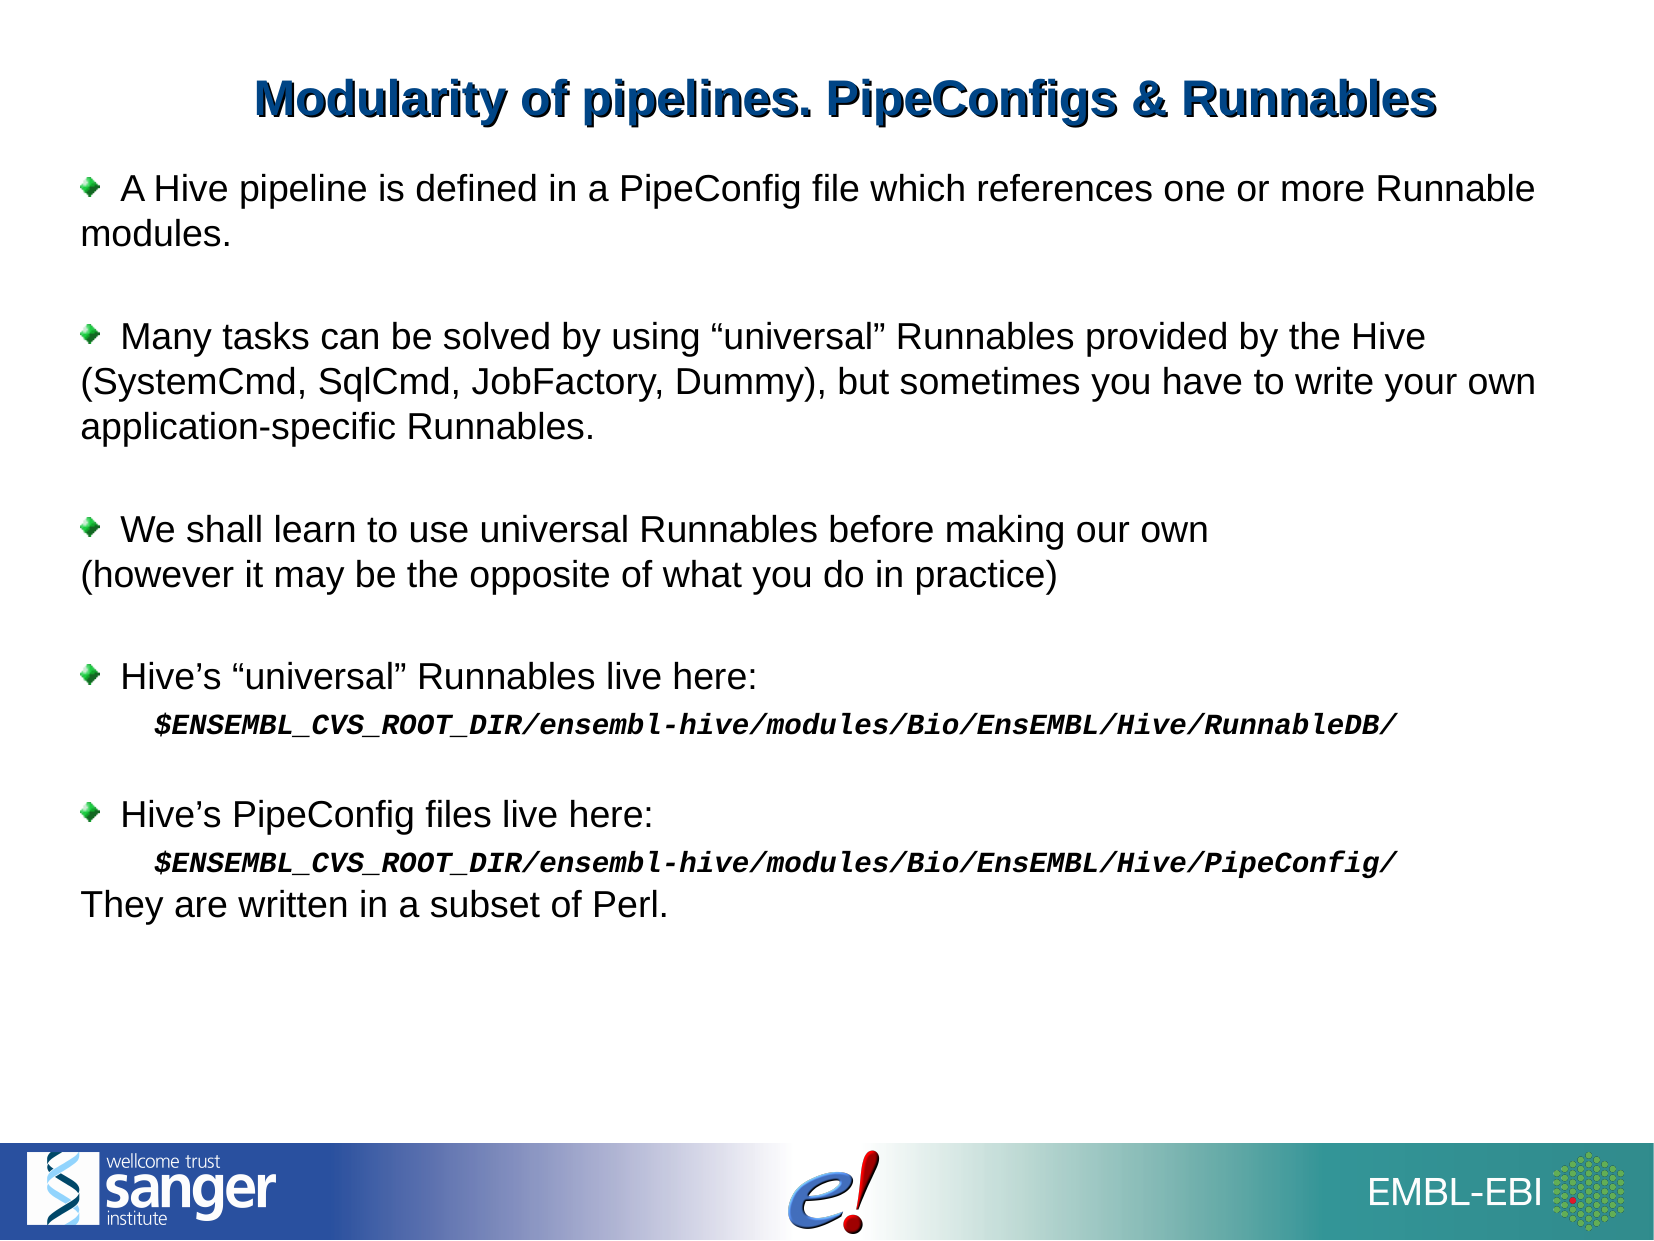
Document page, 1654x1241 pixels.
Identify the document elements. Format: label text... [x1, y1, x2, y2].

list A Hive pipeline is defined in a PipeConfig file which references one or more Runnable modules. Many tasks can be solved by using “universal” Runnables provided by the Hive (SystemCmd, SqlCmd, JobFactory, Dummy), but sometimes you have to write your own application-specific Runnables. We shall learn to use universal Runnables before making our own (however it may be the opposite of what you do in practice) Hive’s “universal” Runnables live here: $ENSEMBL_CVS_ROOT_DIR/ensembl-hive/modules/Bio/EnsEMBL/Hive/RunnableDB/ Hive’s PipeConfig files live here: $ENSEMBL_CVS_ROOT_DIR/ensembl-hive/modules/Bio/EnsEMBL/Hive/PipeConfig/ They are written in a subset of Perl. [65, 149, 1608, 1123]
picture [0, 1143, 1654, 1240]
title Modularity of pipelines. PipeConfigs & Runnables [82, 49, 1571, 141]
